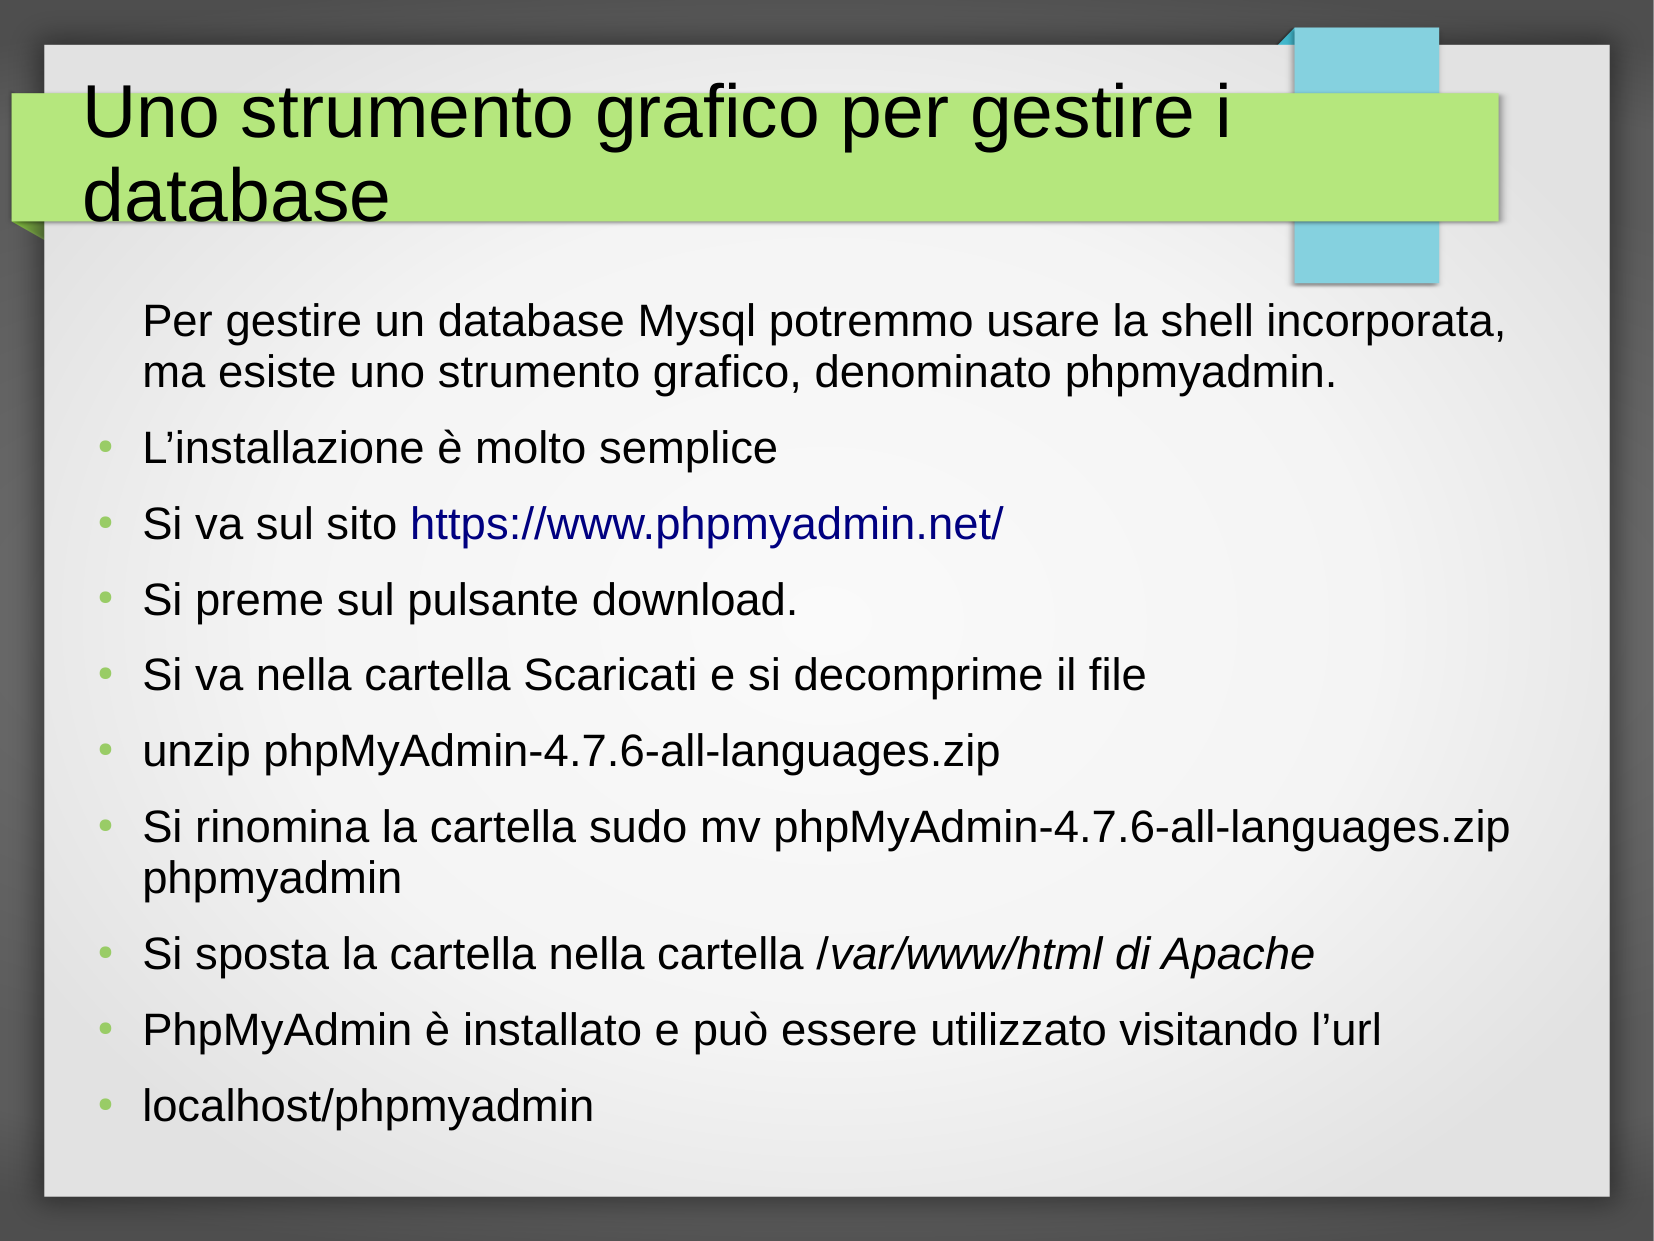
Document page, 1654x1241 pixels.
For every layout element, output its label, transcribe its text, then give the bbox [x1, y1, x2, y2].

picture [0, 0, 1654, 1241]
title Uno strumento grafico per gestire i database [82, 69, 1264, 238]
list Per gestire un database Mysql potremmo usare la shell incorporata, ma esiste uno strumento grafico, denominato phpmyadmin. L’installazione è molto semplice Si va sul sito https://www.phpmyadmin.net/ Si preme sul pulsante download. Si va nella cartella Scaricati e si decomprime il file unzip phpMyAdmin-4.7.6-all-languages.zip Si rinomina la cartella sudo mv phpMyAdmin-4.7.6-all-languages.zip phpmyadmin Si sposta la cartella nella cartella /var/www/html di Apache PhpMyAdmin è installato e può essere utilizzato visitando l’url localhost/phpmyadmin [82, 295, 1571, 1134]
